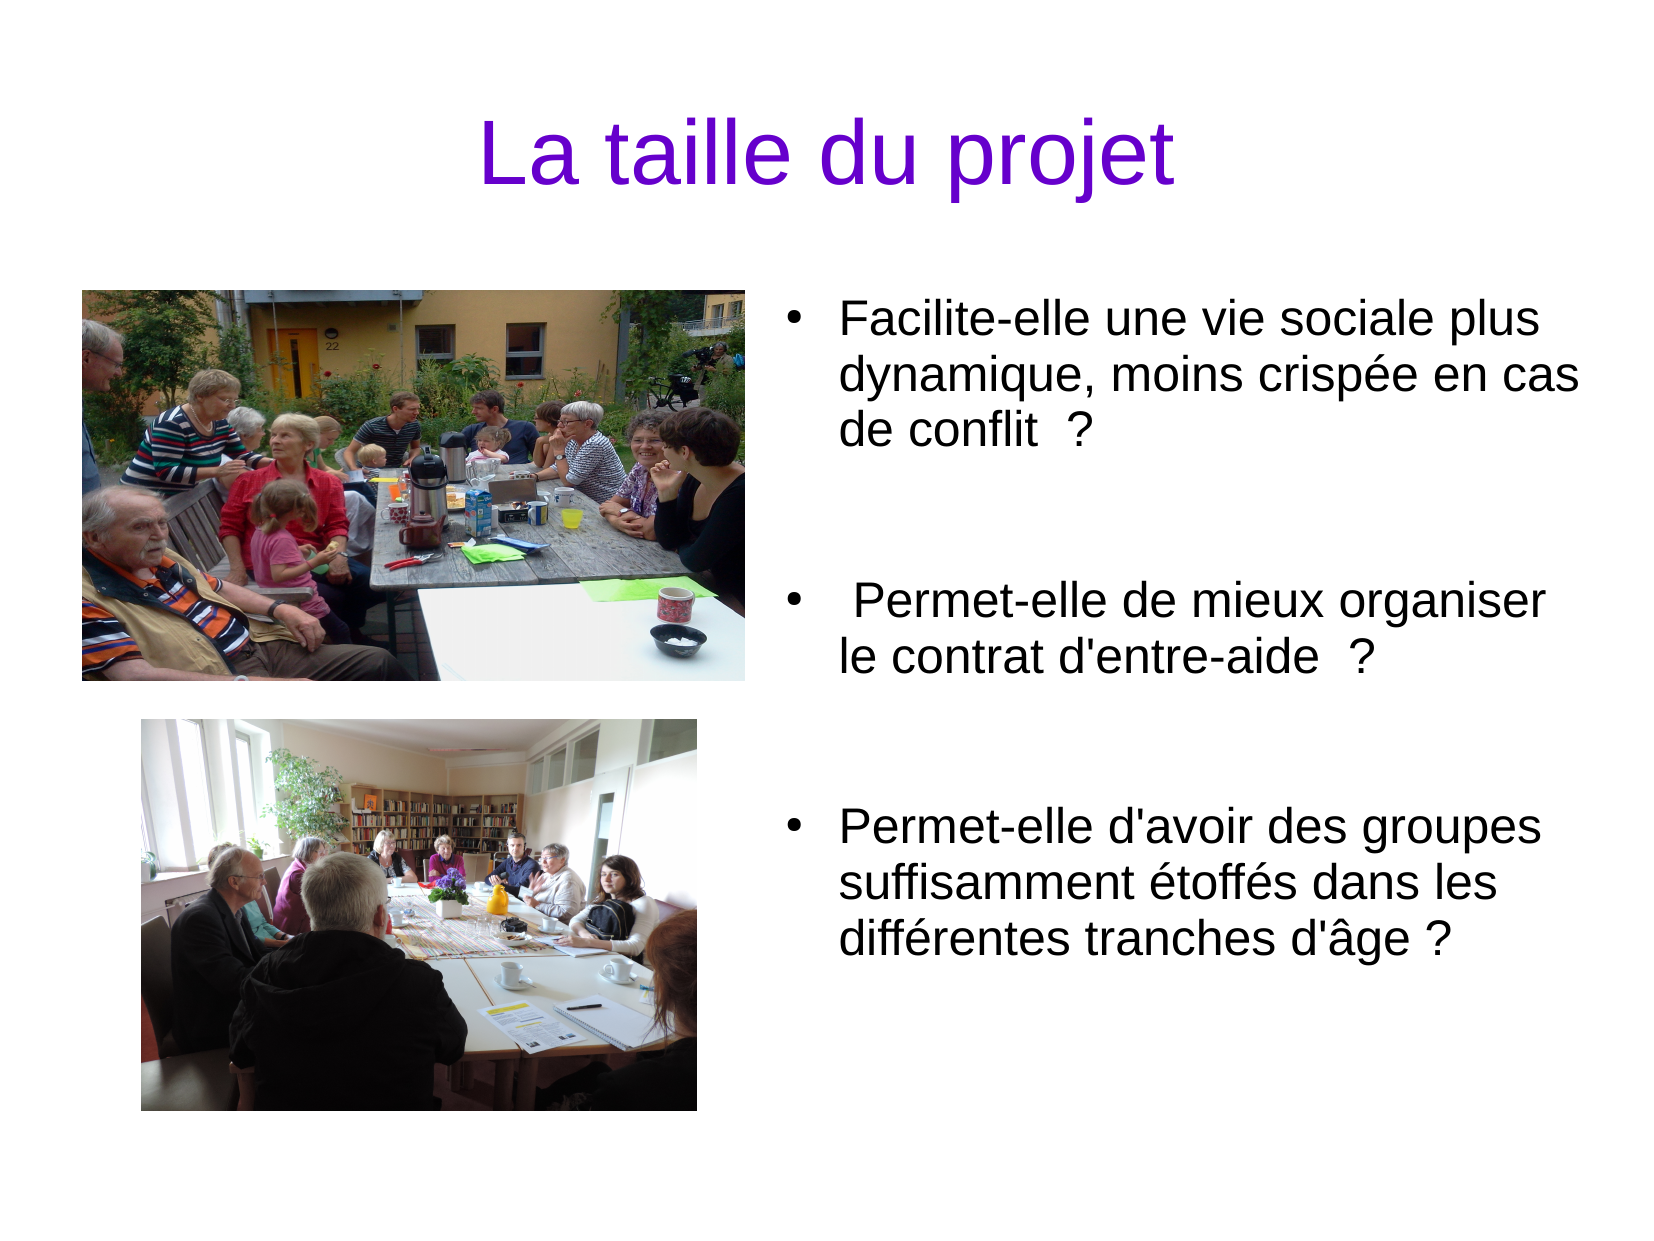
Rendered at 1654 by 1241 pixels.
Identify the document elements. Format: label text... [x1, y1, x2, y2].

picture [141, 719, 697, 1111]
list Facilite-elle une vie sociale plus dynamique, moins crispée en cas de conflit ? Permet-elle de mieux organiser le contrat d'entre-aide ? Permet-elle d'avoir des groupes suffisamment étoffés dans les différentes tranches d'âge ? [767, 290, 1595, 1109]
picture [82, 290, 745, 681]
title La taille du projet [82, 49, 1571, 257]
